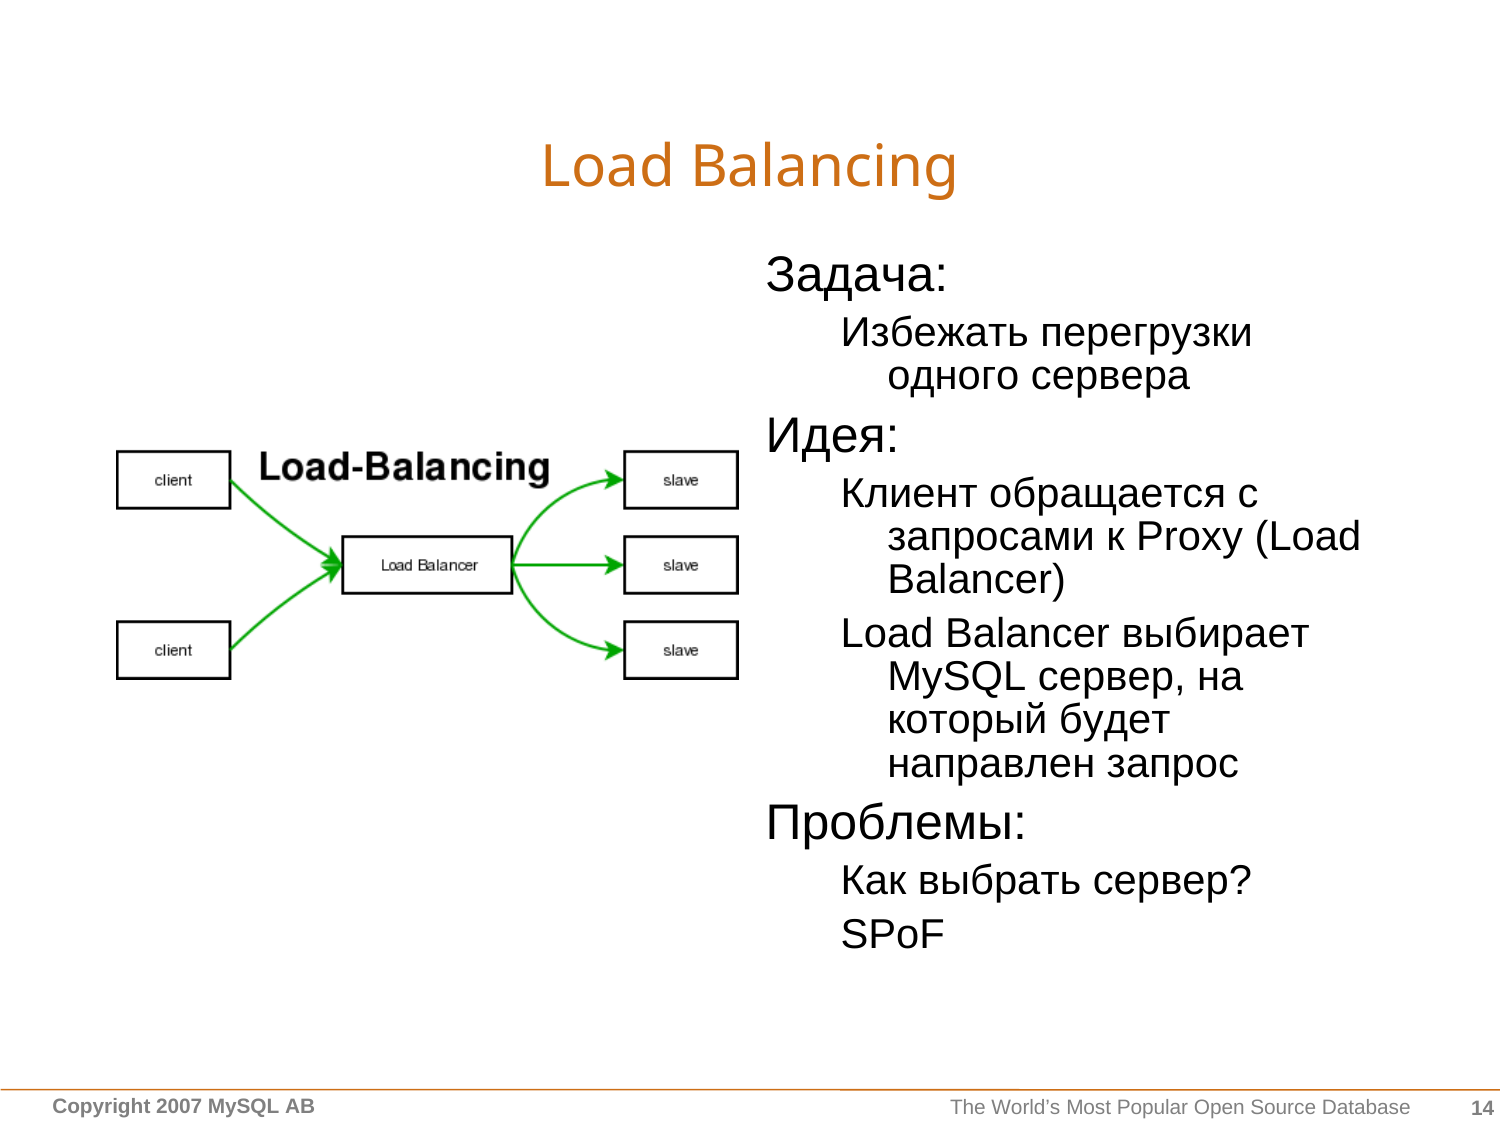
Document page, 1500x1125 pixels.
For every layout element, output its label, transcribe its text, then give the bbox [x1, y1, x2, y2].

picture [116, 439, 739, 680]
list Задача: Избежать перегрузки одного сервера Идея: Клиент обращается с запросами к Proxy (Load Balancer) Load Balancer выбирает MySQL сервер, на который будет направлен запрос Проблемы: Как выбрать сервер? SPoF [765, 249, 1388, 1113]
title Load Balancing [0, 87, 1500, 225]
